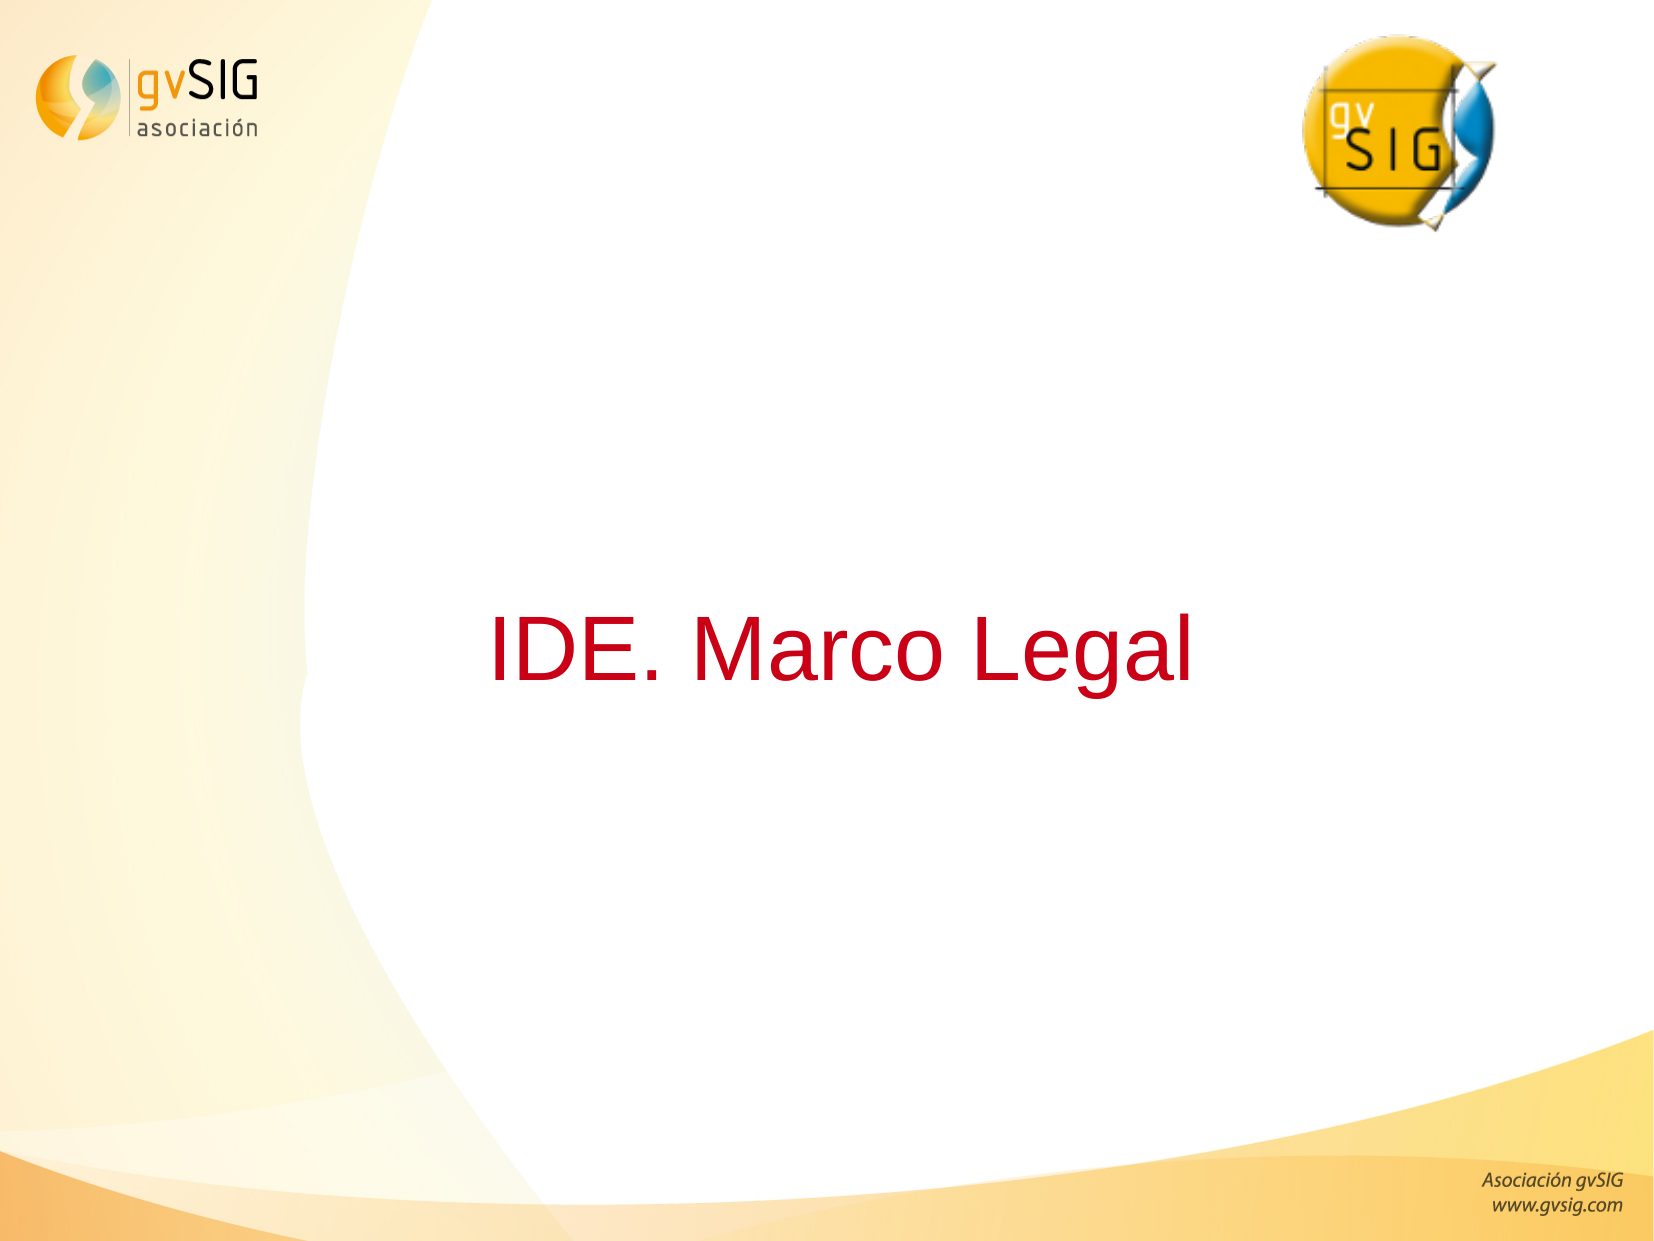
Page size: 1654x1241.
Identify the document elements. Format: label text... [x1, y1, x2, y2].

picture [0, 0, 1654, 1241]
text_box IDE. Marco Legal [88, 590, 1595, 708]
